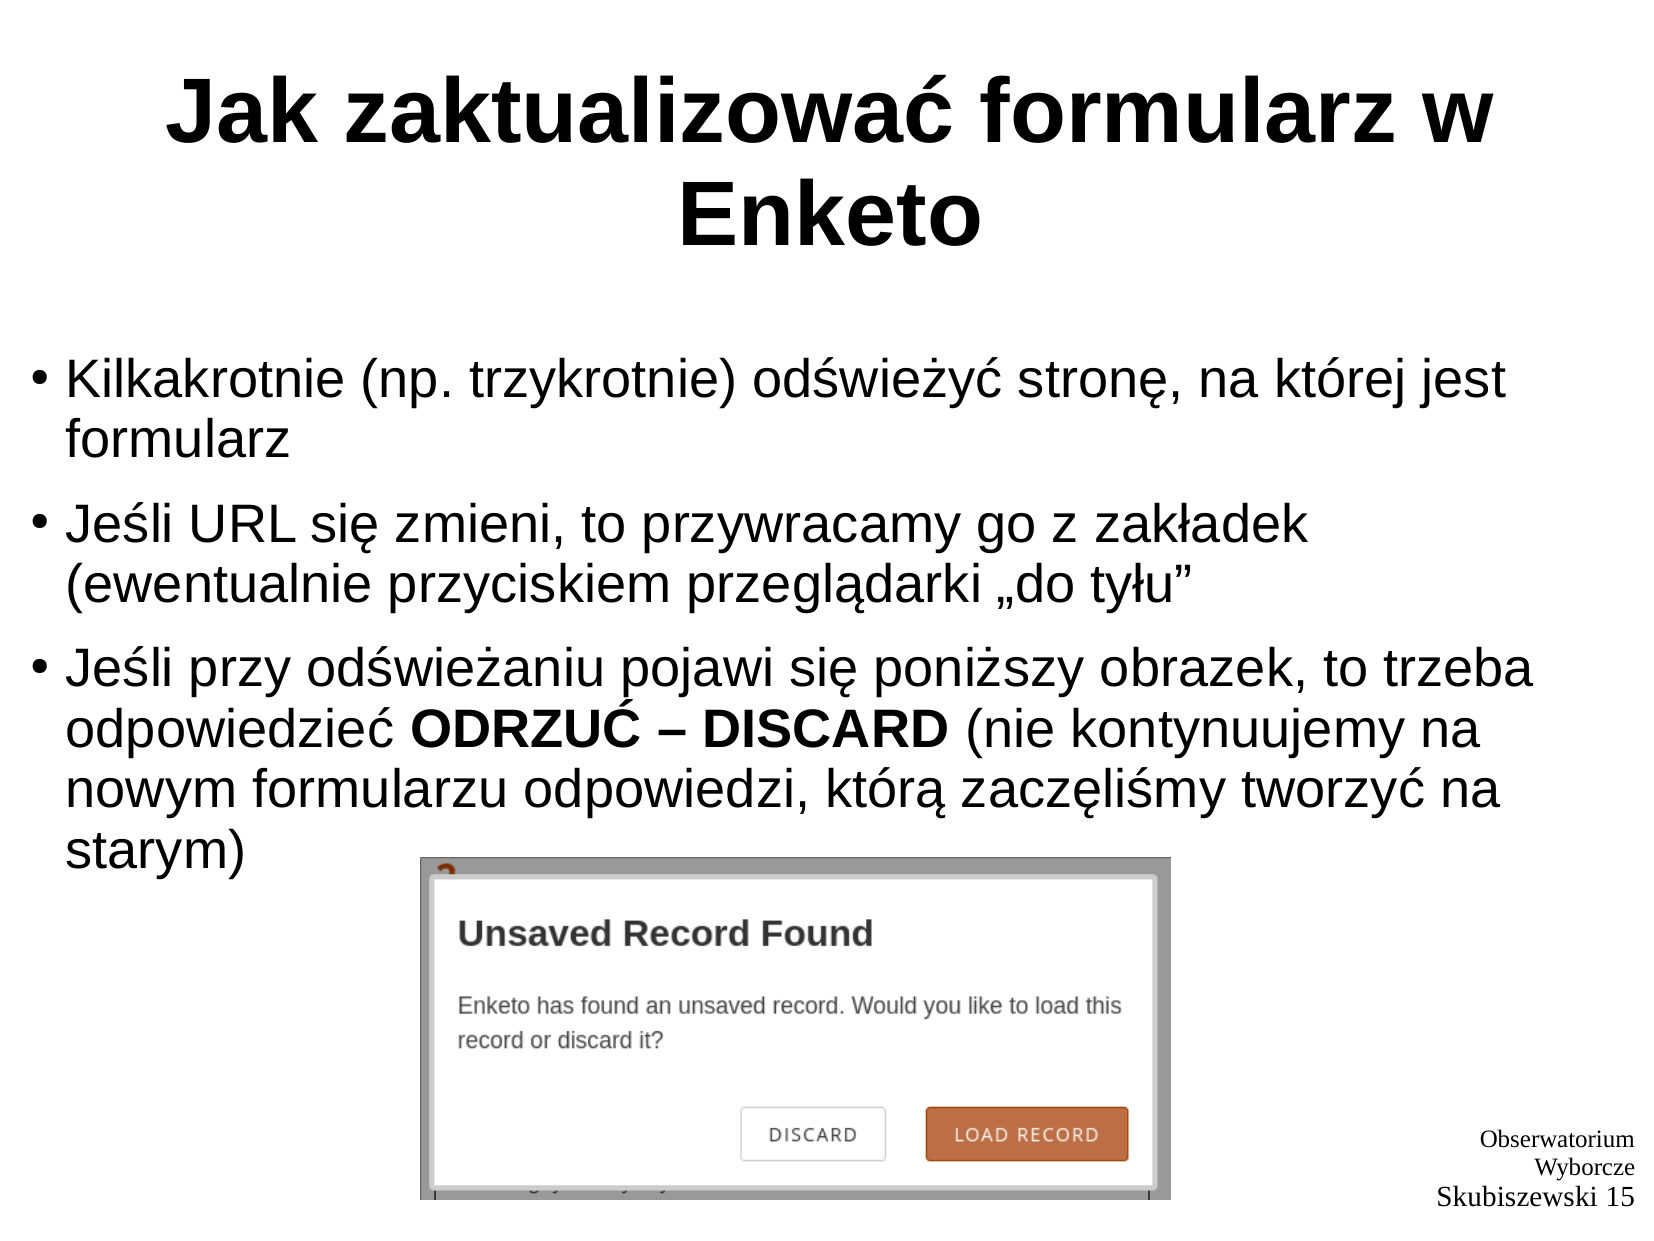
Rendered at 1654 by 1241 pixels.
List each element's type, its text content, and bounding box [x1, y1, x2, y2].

picture [420, 857, 1171, 1201]
list Kilkakrotnie (np. trzykrotnie) odświeżyć stronę, na której jest formularz Jeśli URL się zmieni, to przywracamy go z zakładek (ewentualnie przyciskiem przeglądarki „do tyłu” Jeśli przy odświeżaniu pojawi się poniższy obrazek, to trzeba odpowiedzieć ODRZUĆ – DISCARD (nie kontynuujemy na nowym formularzu odpowiedzi, którą zaczęliśmy tworzyć na starym) [30, 180, 1583, 1156]
title Jak zaktualizować formularz w Enketo [86, 60, 1575, 180]
